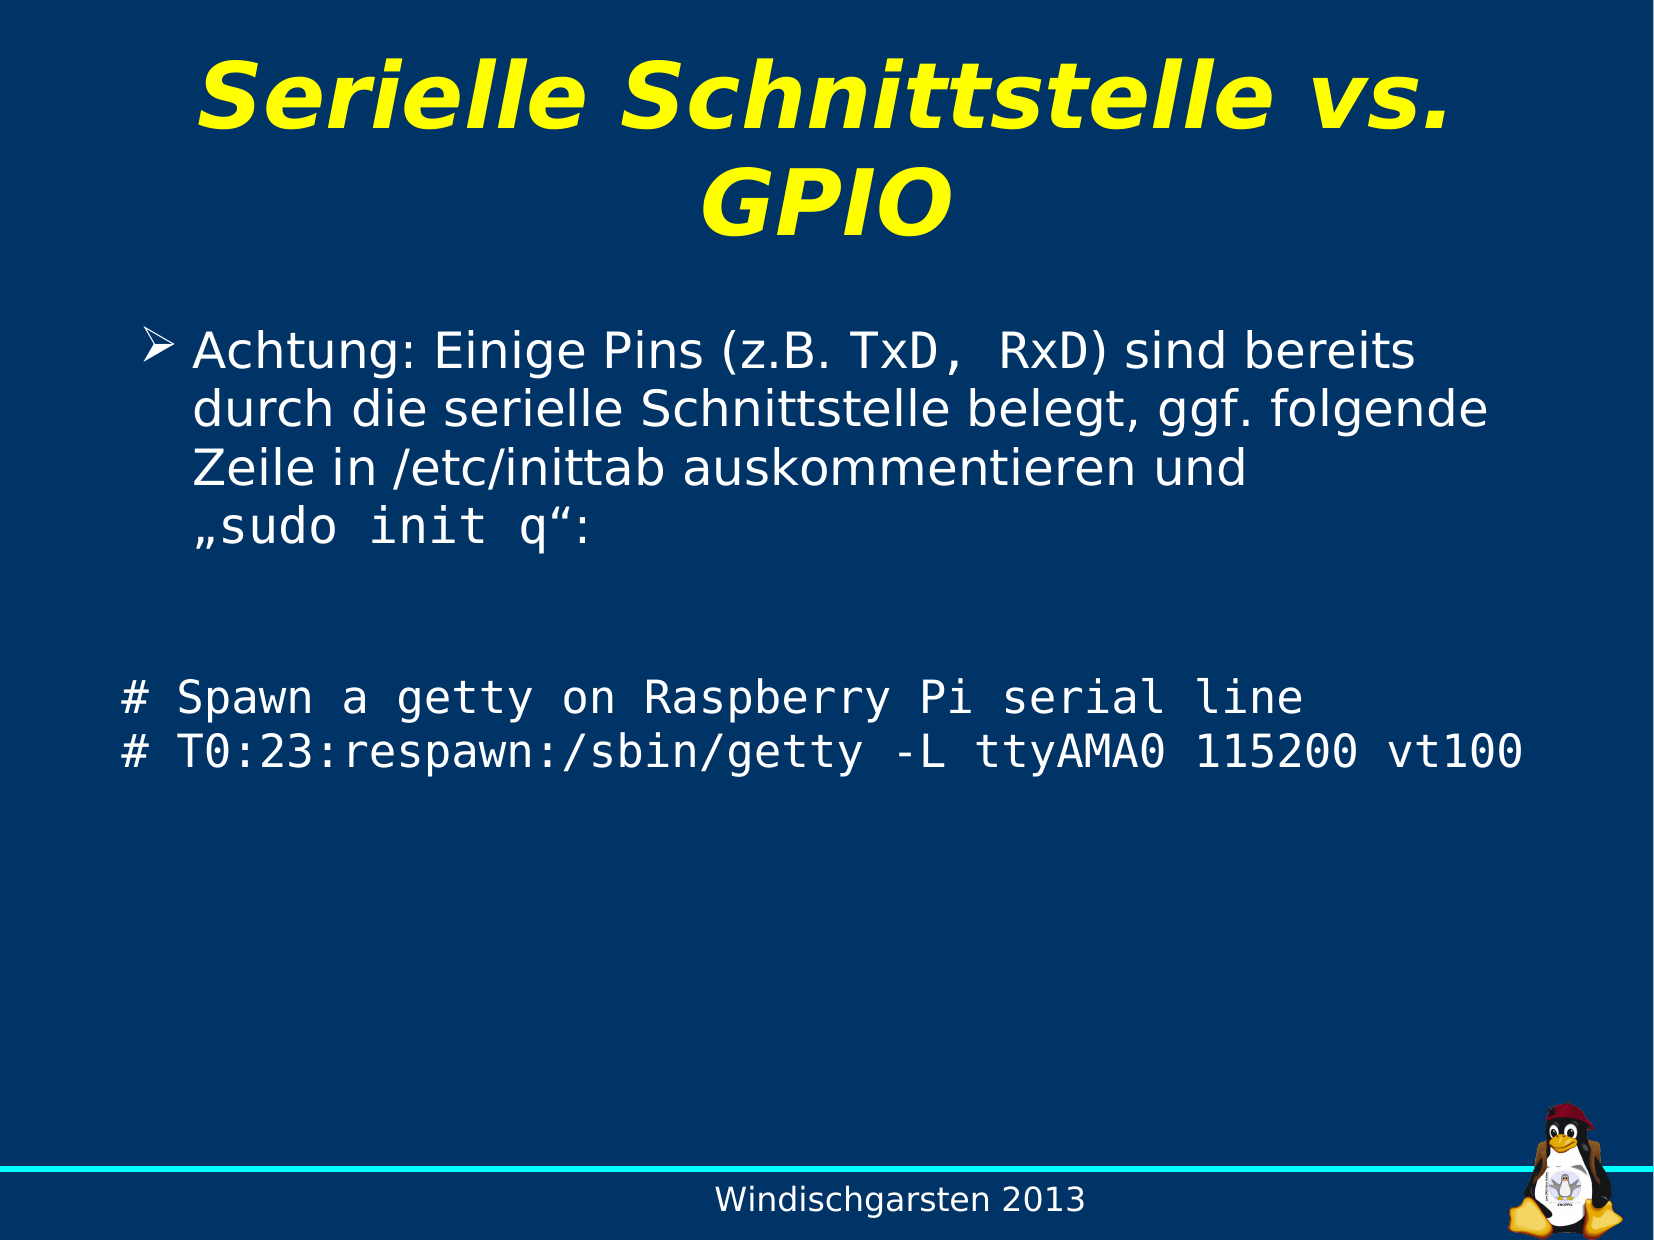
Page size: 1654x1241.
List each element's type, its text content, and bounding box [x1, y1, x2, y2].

title Serielle Schnittstelle vs. GPIO [121, 42, 1534, 257]
picture [1505, 1100, 1625, 1241]
list Achtung: Einige Pins (z.B. TxD, RxD) sind bereits durch die serielle Schnittstelle belegt, ggf. folgende Zeile in /etc/inittab auskommentieren und „sudo init q“: # Spawn a getty on Raspberry Pi serial line # T0:23:respawn:/sbin/getty -L ttyAMA0 115200 vt100 [121, 322, 1561, 1132]
